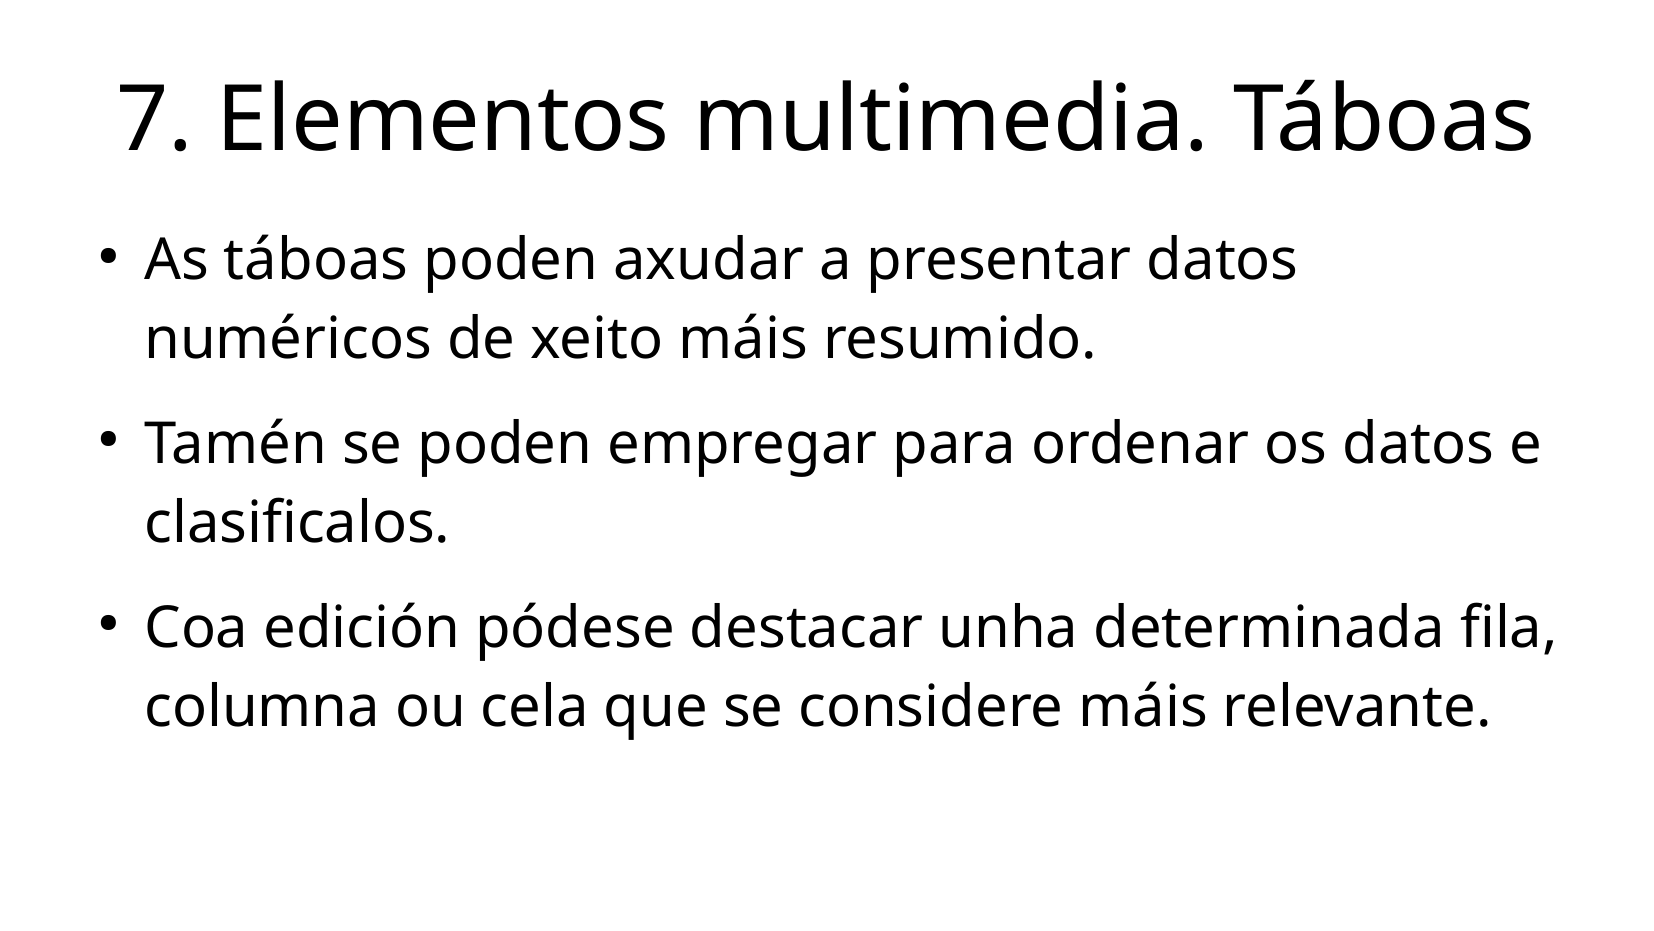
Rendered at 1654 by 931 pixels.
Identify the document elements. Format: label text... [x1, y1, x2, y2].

title 7. Elementos multimedia. Táboas [82, 37, 1571, 193]
list As táboas poden axudar a presentar datos numéricos de xeito máis resumido. Tamén se poden empregar para ordenar os datos e clasificalos. Coa edición pódese destacar unha determinada fila, columna ou cela que se considere máis relevante. [82, 217, 1571, 758]
